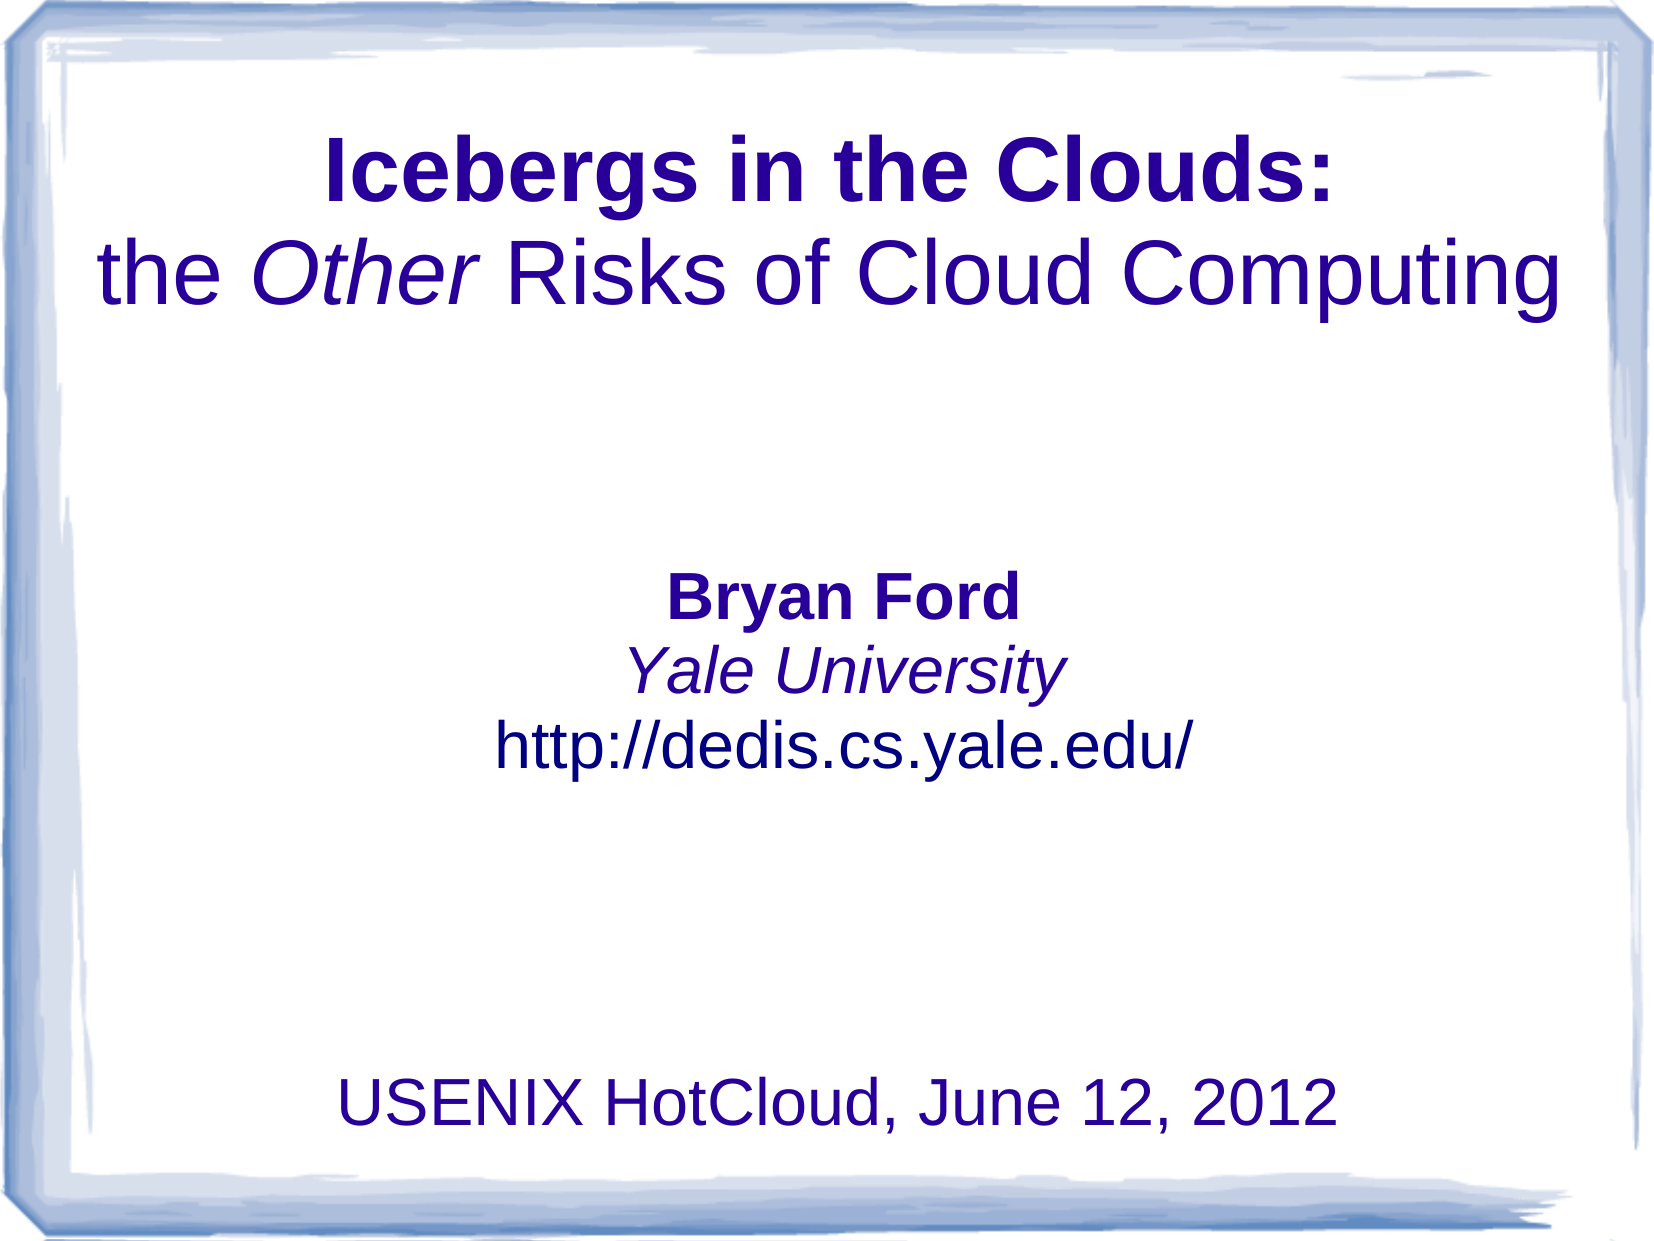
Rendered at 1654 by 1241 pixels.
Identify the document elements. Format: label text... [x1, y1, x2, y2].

picture [0, 0, 1654, 1241]
subtitle Bryan Ford Yale University http://dedis.cs.yale.edu/ [118, 412, 1571, 1004]
text_box USENIX HotCloud, June 12, 2012 [112, 1050, 1566, 1155]
title Icebergs in the Clouds: the Other Risks of Cloud Computing [86, 117, 1576, 325]
